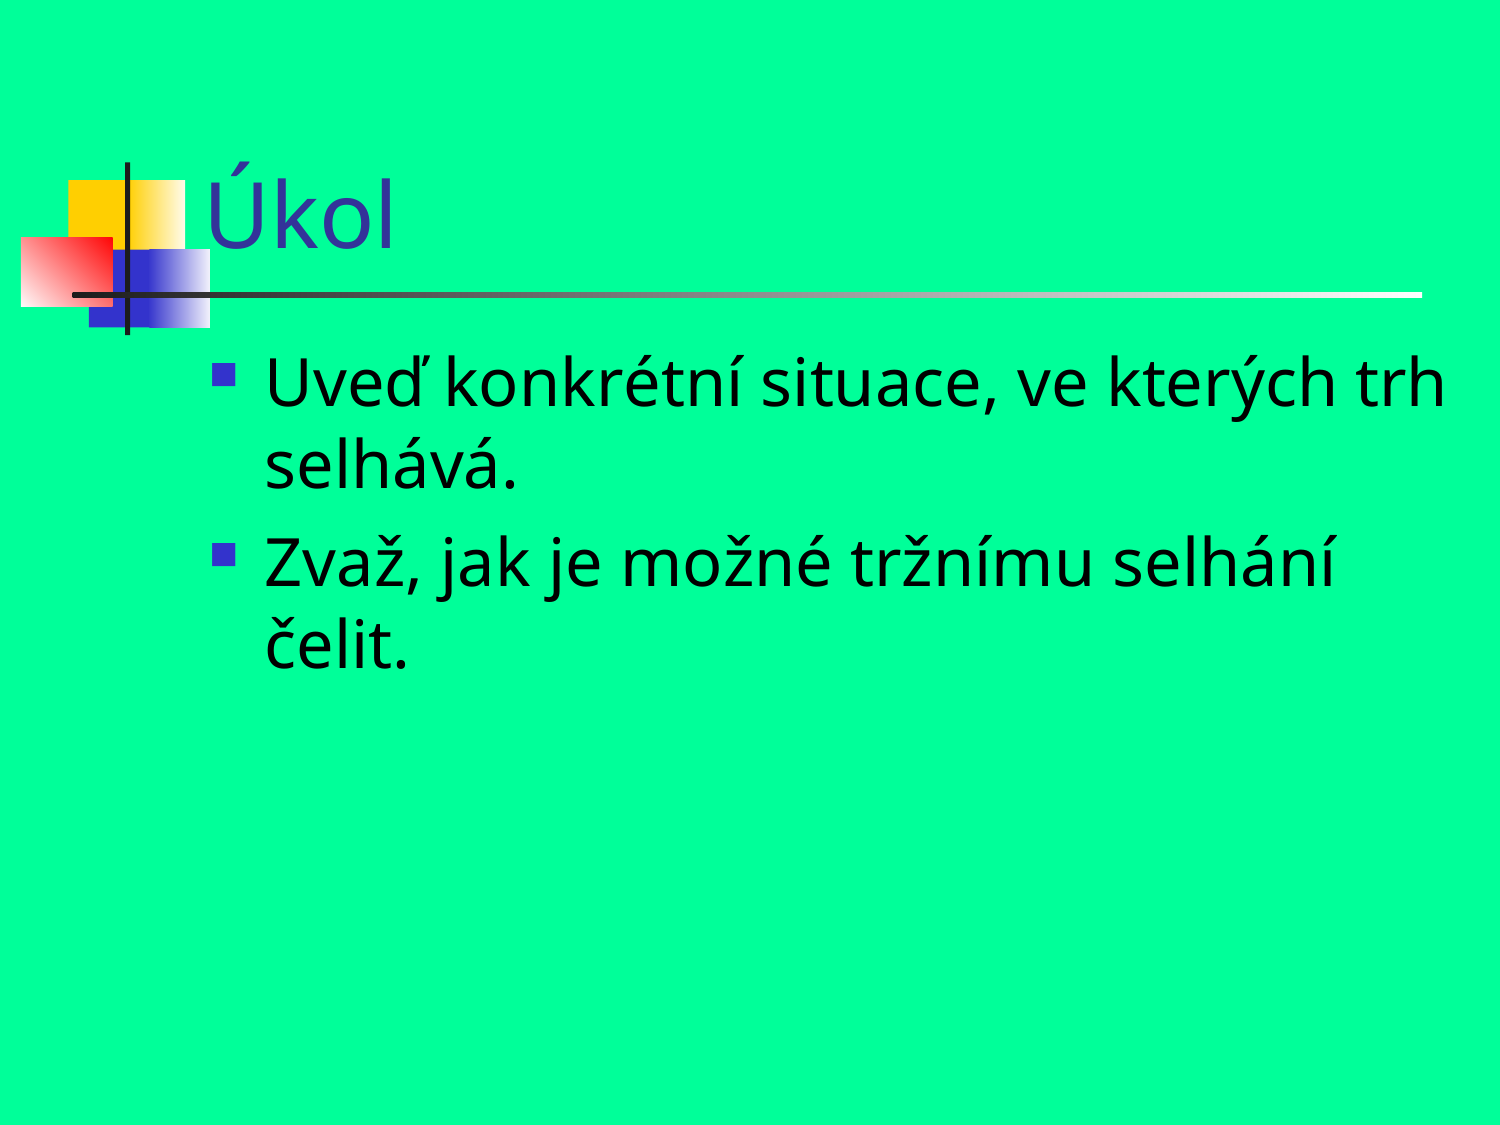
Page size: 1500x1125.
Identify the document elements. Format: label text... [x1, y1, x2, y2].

list Uveď konkrétní situace, ve kterých trh selhává. Zvaž, jak je možné tržnímu selhání čelit. [193, 331, 1469, 1032]
title Úkol [188, 35, 1467, 276]
